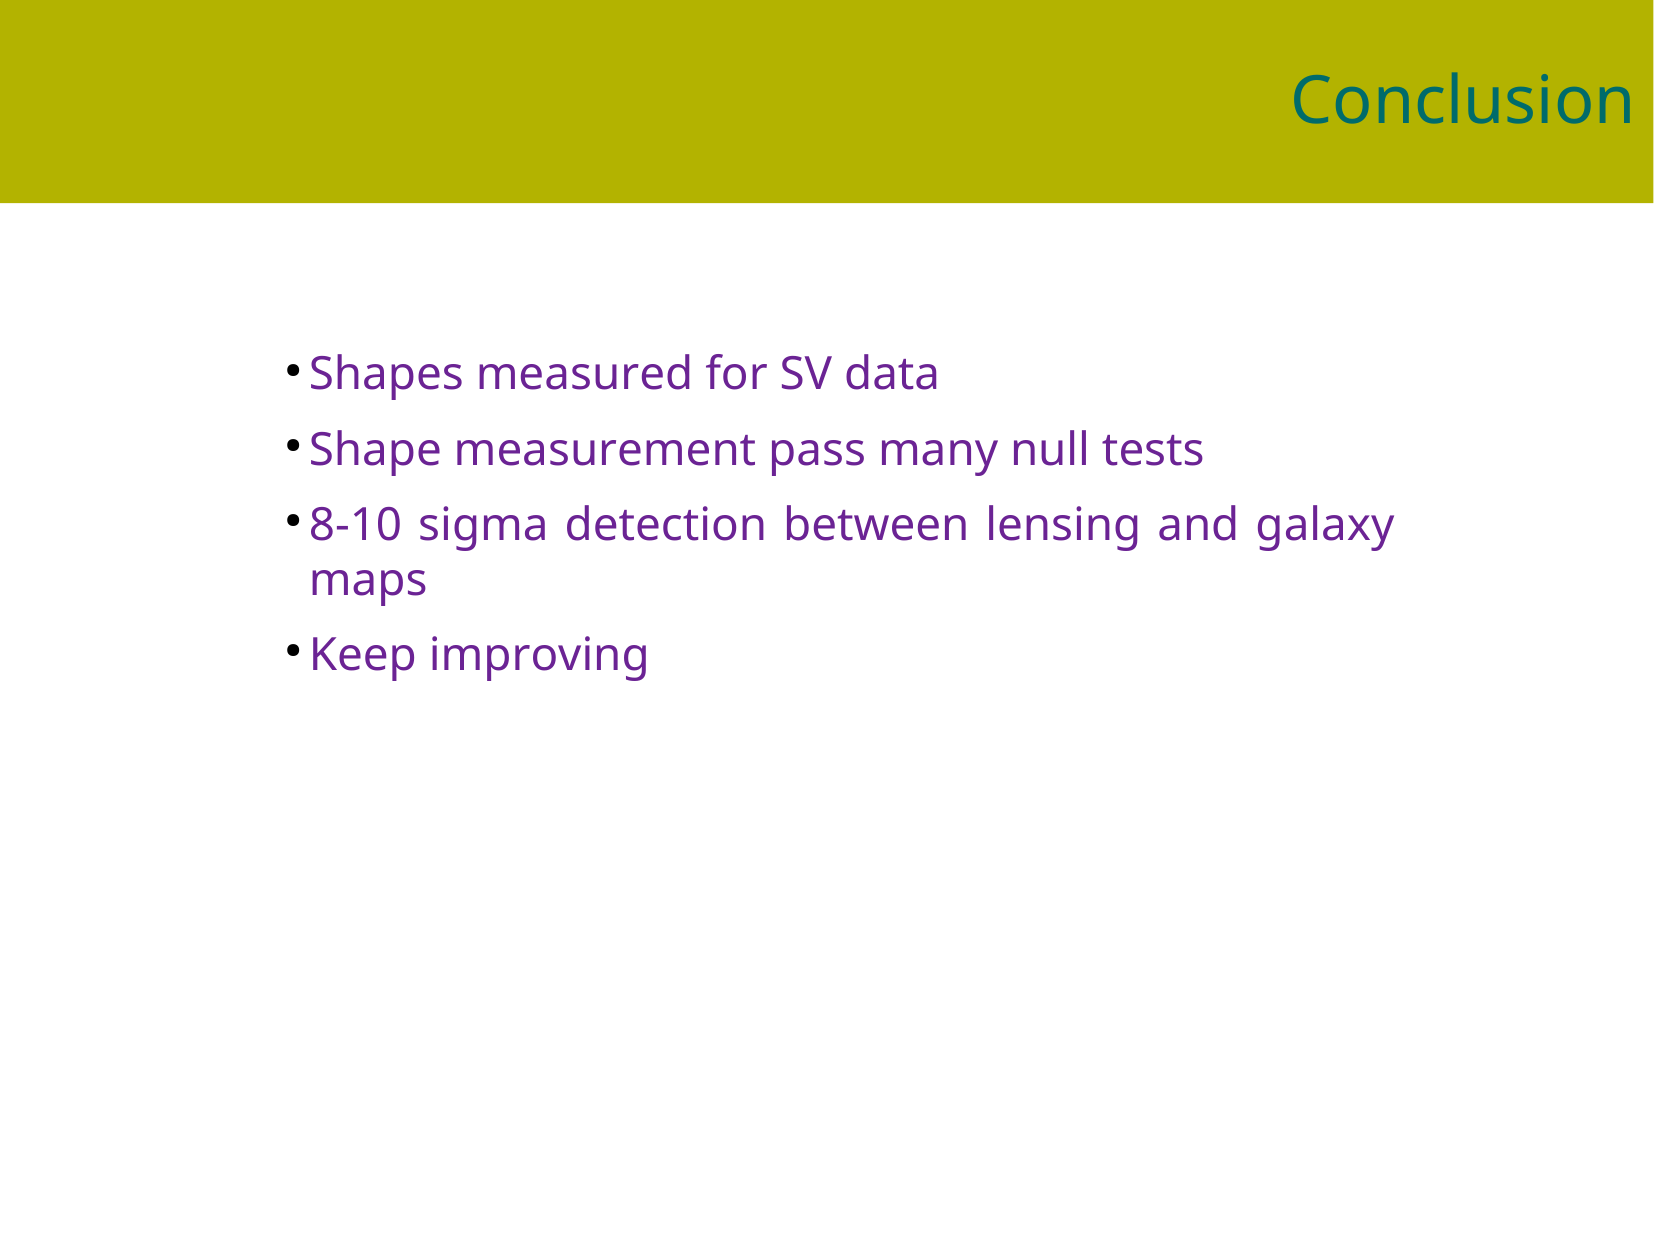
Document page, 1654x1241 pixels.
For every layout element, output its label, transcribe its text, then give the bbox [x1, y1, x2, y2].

title Conclusion [0, 0, 1654, 204]
list Shapes measured for SV data Shape measurement pass many null tests 8-10 sigma detection between lensing and galaxy maps Keep improving [285, 343, 1396, 766]
